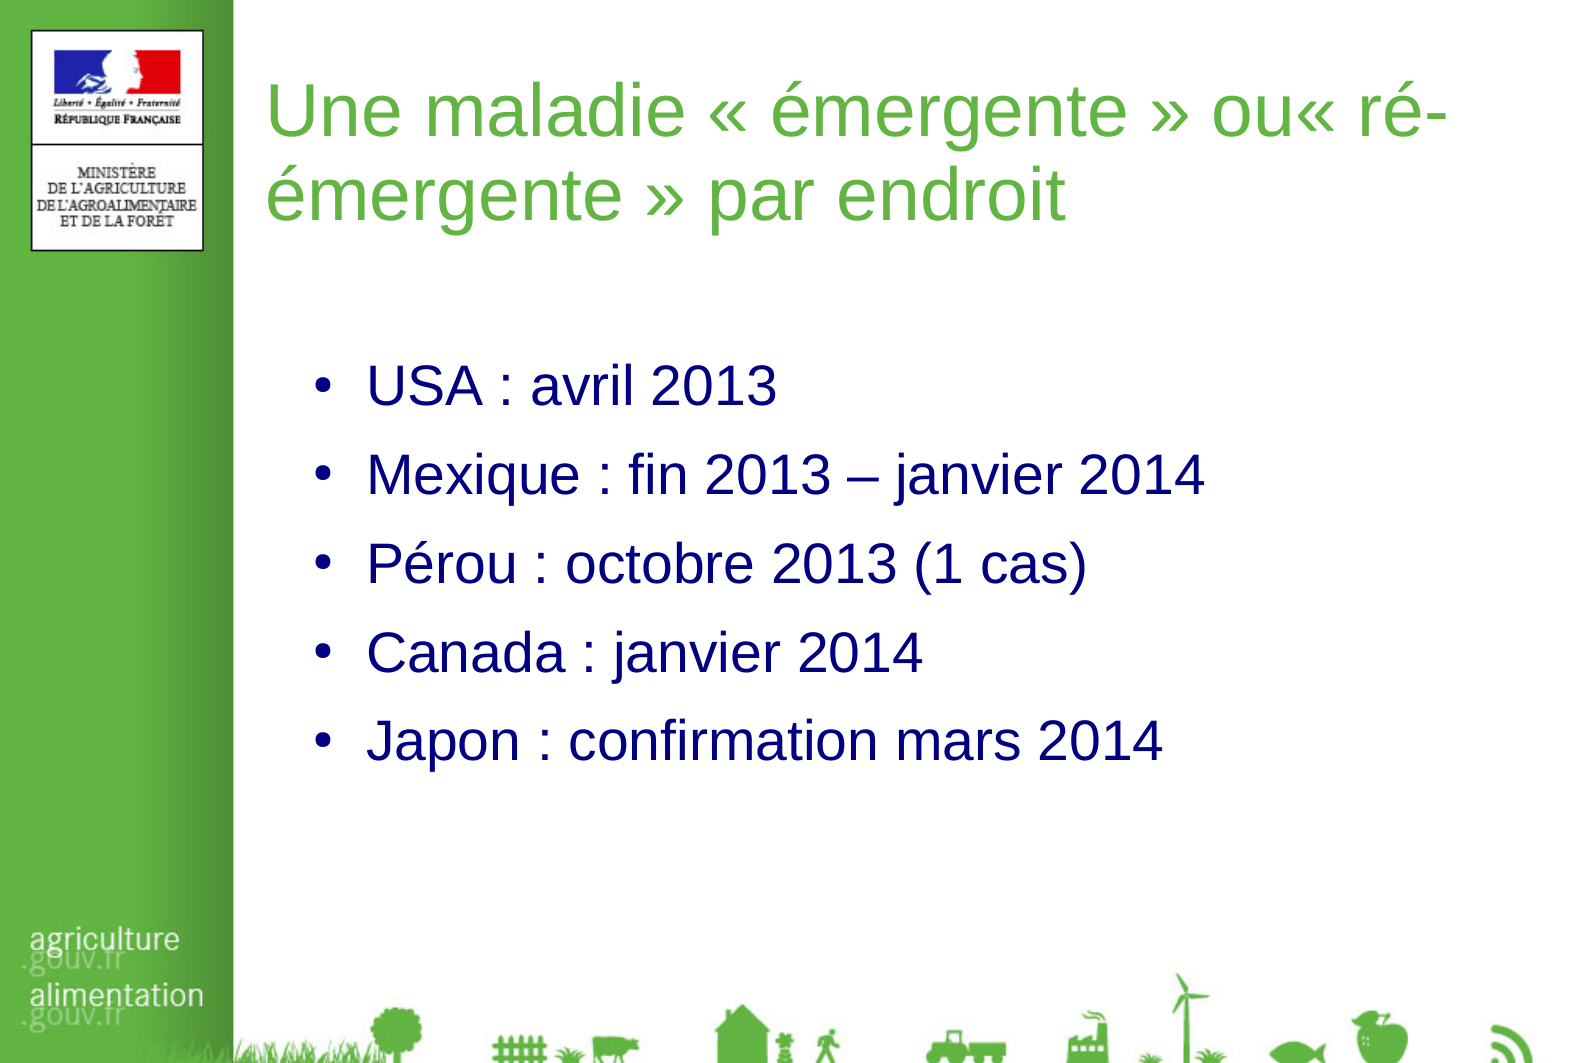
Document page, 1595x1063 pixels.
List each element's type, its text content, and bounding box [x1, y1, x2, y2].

list USA : avril 2013 Mexique : fin 2013 – janvier 2014 Pérou : octobre 2013 (1 cas) Canada : janvier 2014 Japon : confirmation mars 2014 [295, 354, 1565, 1042]
picture [0, 0, 1595, 1063]
title Une maladie « émergente » ou« ré-émergente » par endroit [265, 68, 1536, 237]
